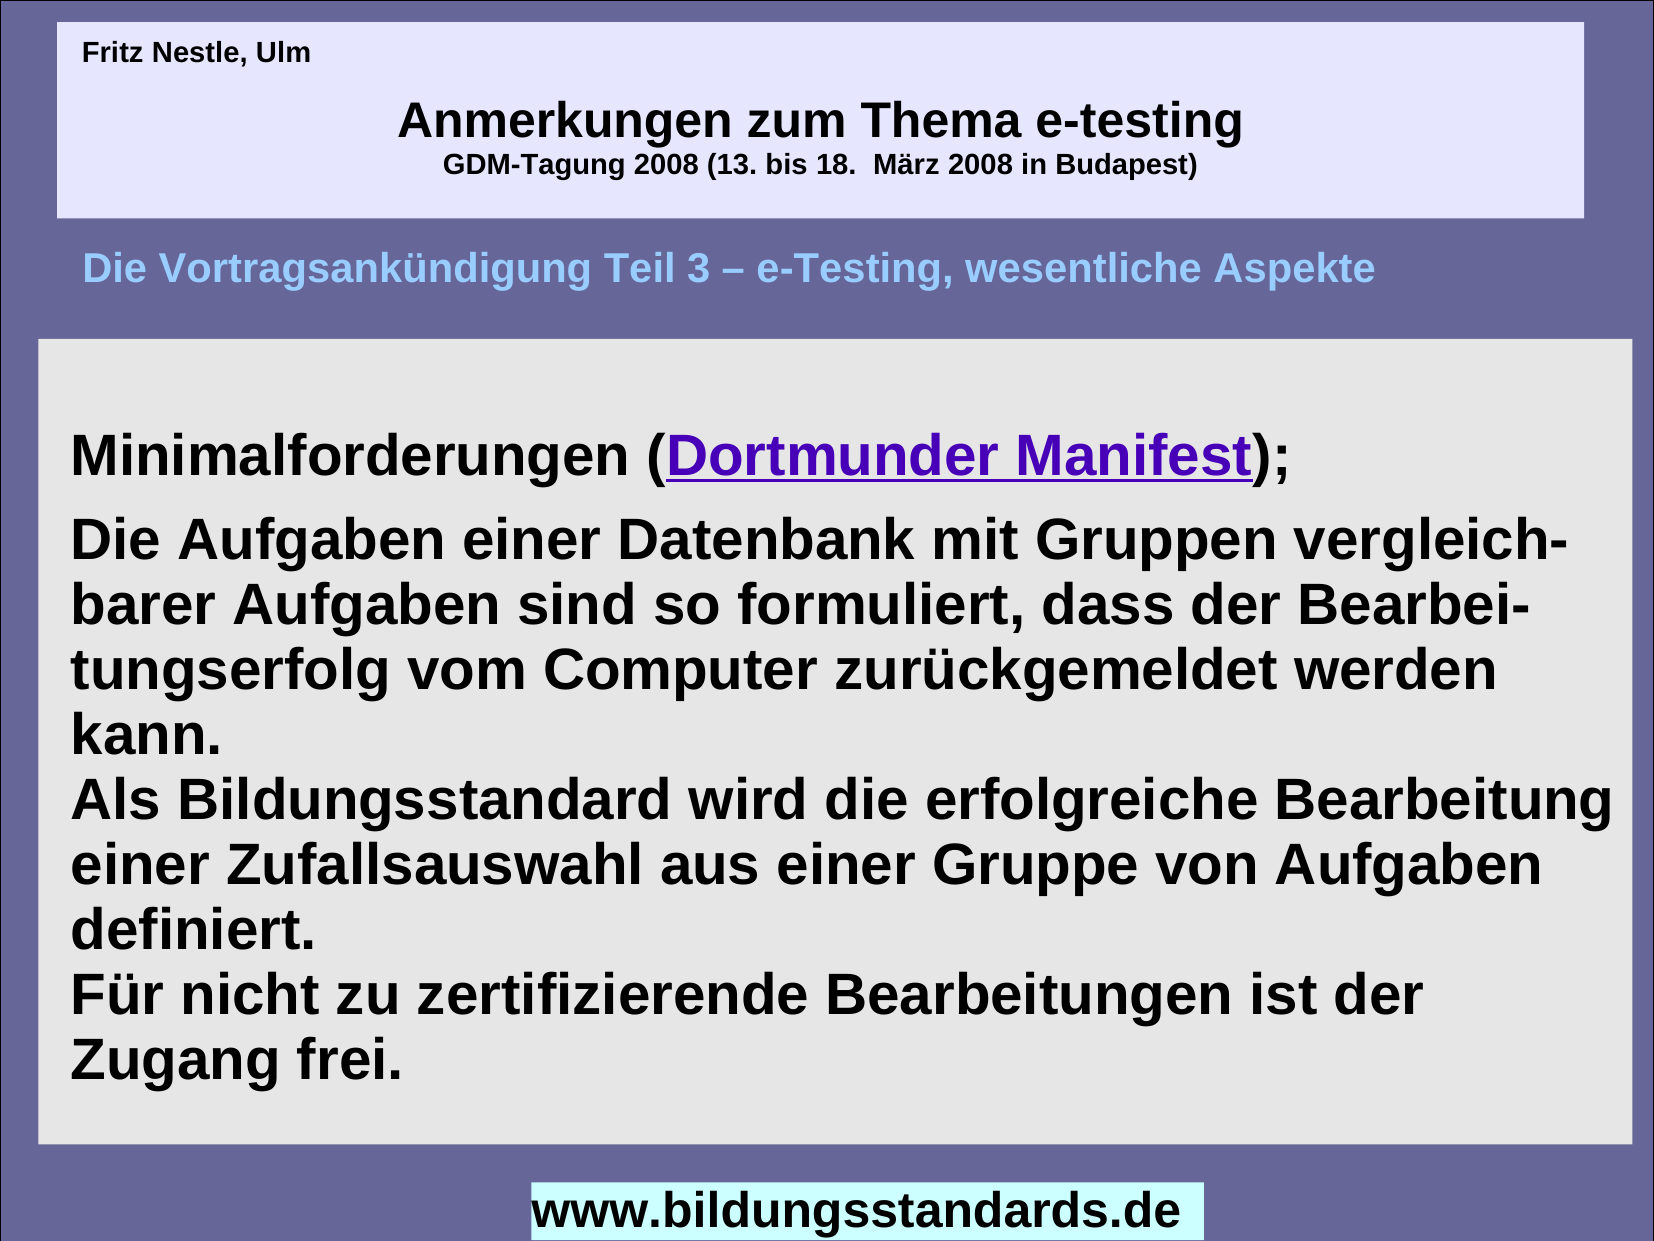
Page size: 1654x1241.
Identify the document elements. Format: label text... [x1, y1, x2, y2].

text_box Fritz Nestle, Ulm Anmerkungen zum Thema e-testing GDM-Tagung 2008 (13. bis 18. März 2008 in Budapest) [57, 22, 1585, 219]
text_box www.bildungsstandards.de [531, 1182, 1204, 1241]
text_box Minimalforderungen (Dortmunder Manifest); Die Aufgaben einer Datenbank mit Gruppen vergleich- barer Aufgaben sind so formuliert, dass der Bearbei- tungserfolg vom Computer zurückgemeldet werden kann. Als Bildungsstandard wird die erfolgreiche Bearbeitung einer Zufallsauswahl aus einer Gruppe von Aufgaben definiert. Für nicht zu zertifizierende Bearbeitungen ist der Zugang frei. [38, 338, 1633, 1145]
text_box [0, 0, 1654, 1241]
text_box Die Vortragsankündigung Teil 3 – e-Testing, wesentliche Aspekte [82, 244, 1423, 295]
